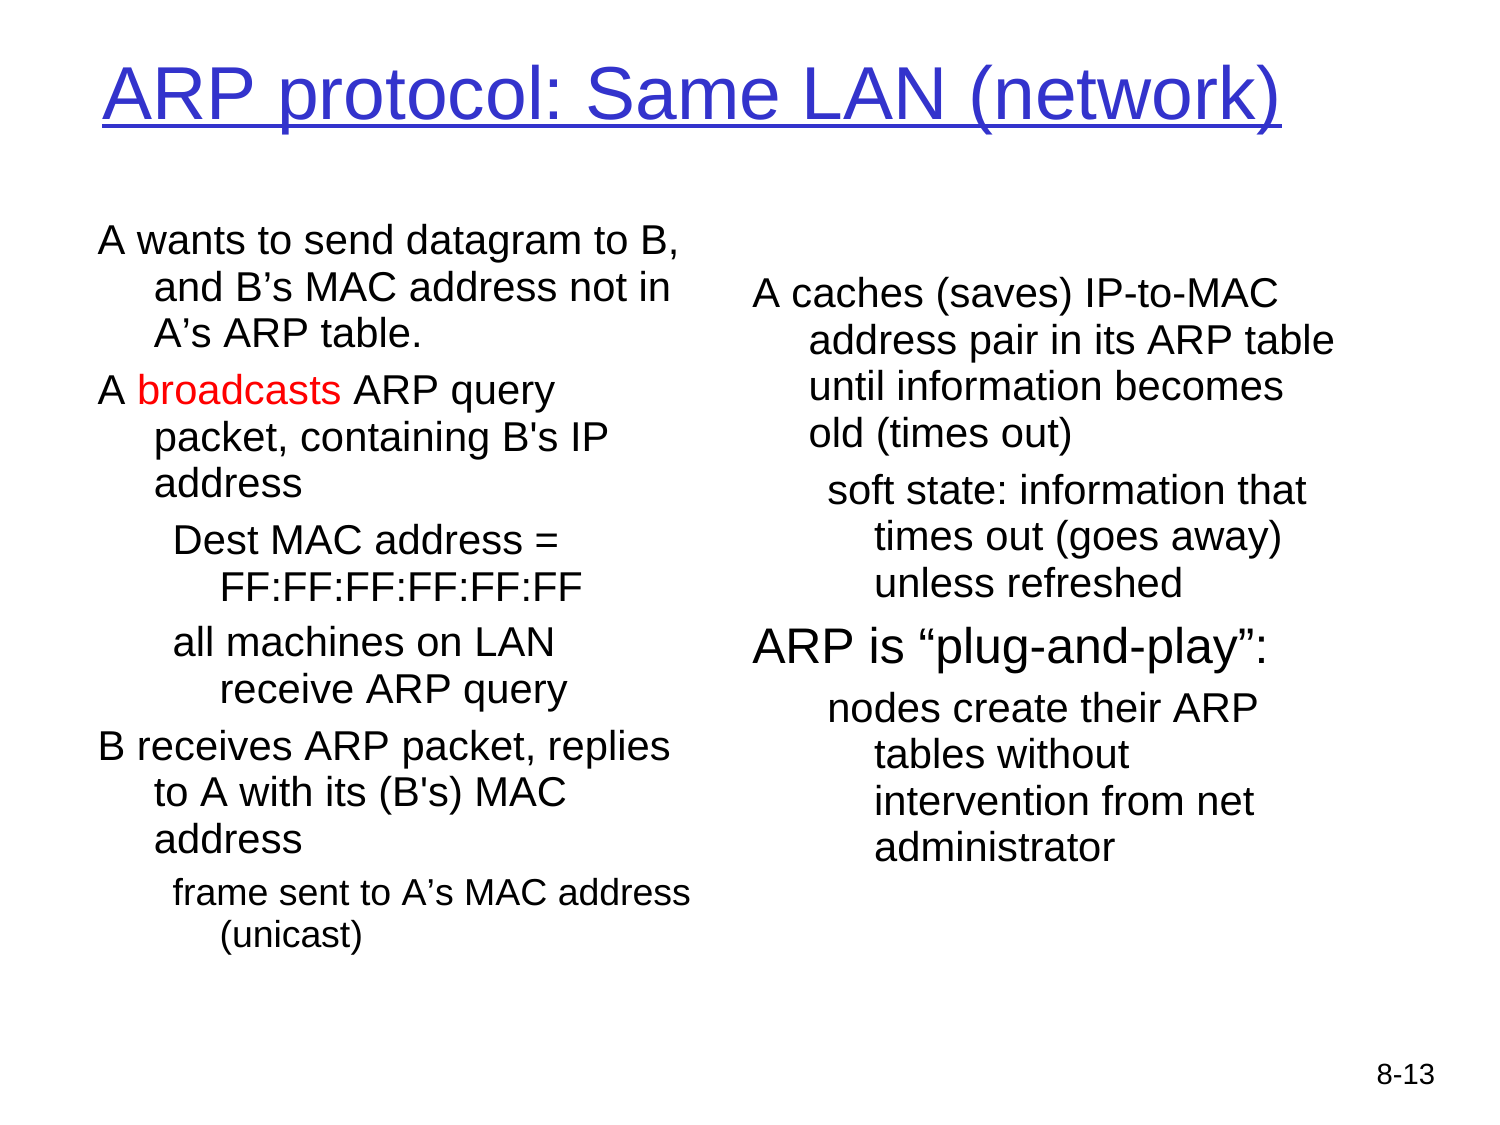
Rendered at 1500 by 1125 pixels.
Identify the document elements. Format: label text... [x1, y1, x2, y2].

title ARP protocol: Same LAN (network) [87, 0, 1363, 188]
list A caches (saves) IP-to-MAC address pair in its ARP table until information becomes old (times out) soft state: information that times out (goes away) unless refreshed ARP is “plug-and-play”: nodes create their ARP tables without intervention from net administrator [737, 262, 1363, 1026]
list A wants to send datagram to B, and B’s MAC address not in A’s ARP table. A broadcasts ARP query packet, containing B's IP address Dest MAC address = FF:FF:FF:FF:FF:FF all machines on LAN receive ARP query B receives ARP packet, replies to A with its (B's) MAC address frame sent to A’s MAC address (unicast) [83, 209, 709, 1015]
